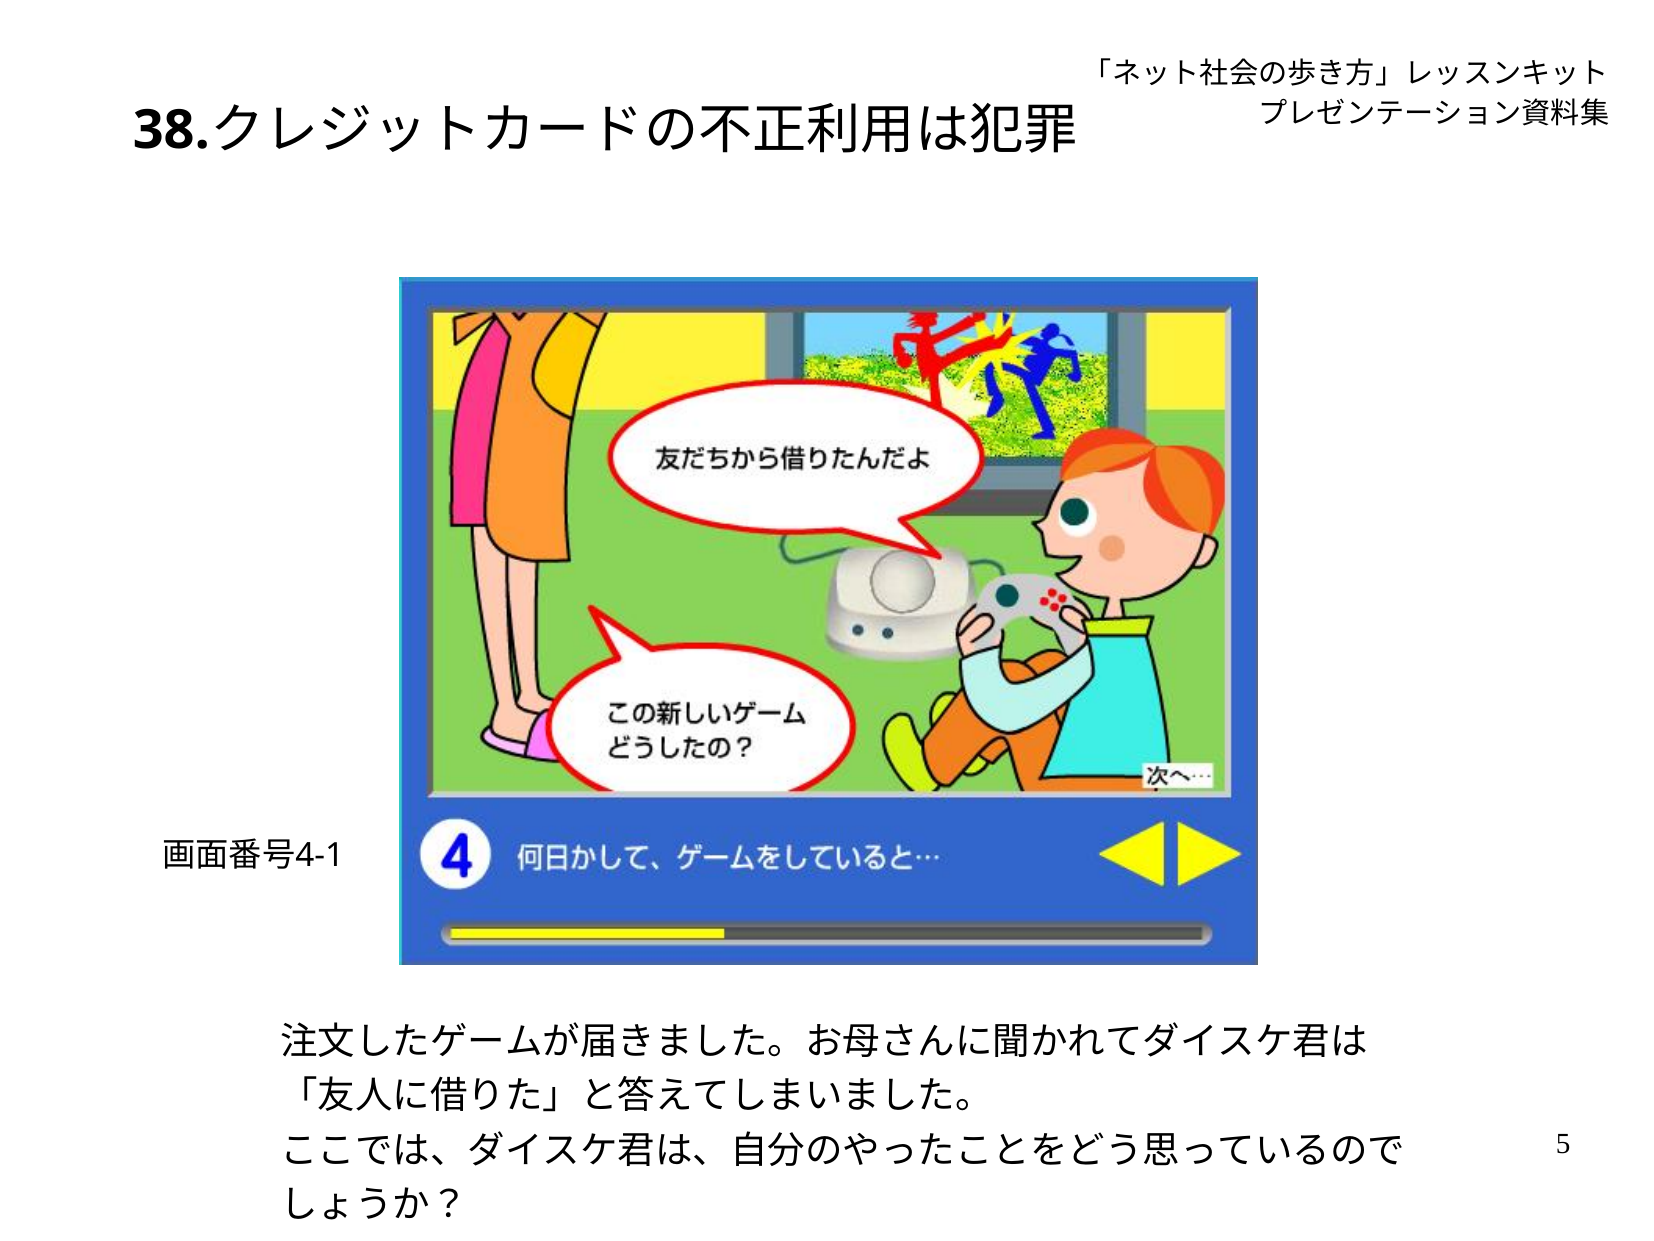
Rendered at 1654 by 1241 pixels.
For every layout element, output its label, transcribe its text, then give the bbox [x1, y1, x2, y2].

text_box 38.クレジットカードの不正利用は犯罪 [118, 88, 1241, 169]
text_box 「ネット社会の歩き方」レッスンキット プレゼンテーション資料集 [1062, 44, 1625, 139]
picture [399, 277, 1258, 965]
text_box 注文したゲームが届きました。お母さんに聞かれてダイスケ君は「友人に借りた」と答えてしまいました。 ここでは、ダイスケ君は、自分のやったことをどう思っているのでしょうか？ [265, 1003, 1447, 1236]
text_box 画面番号4-1 [147, 826, 384, 882]
